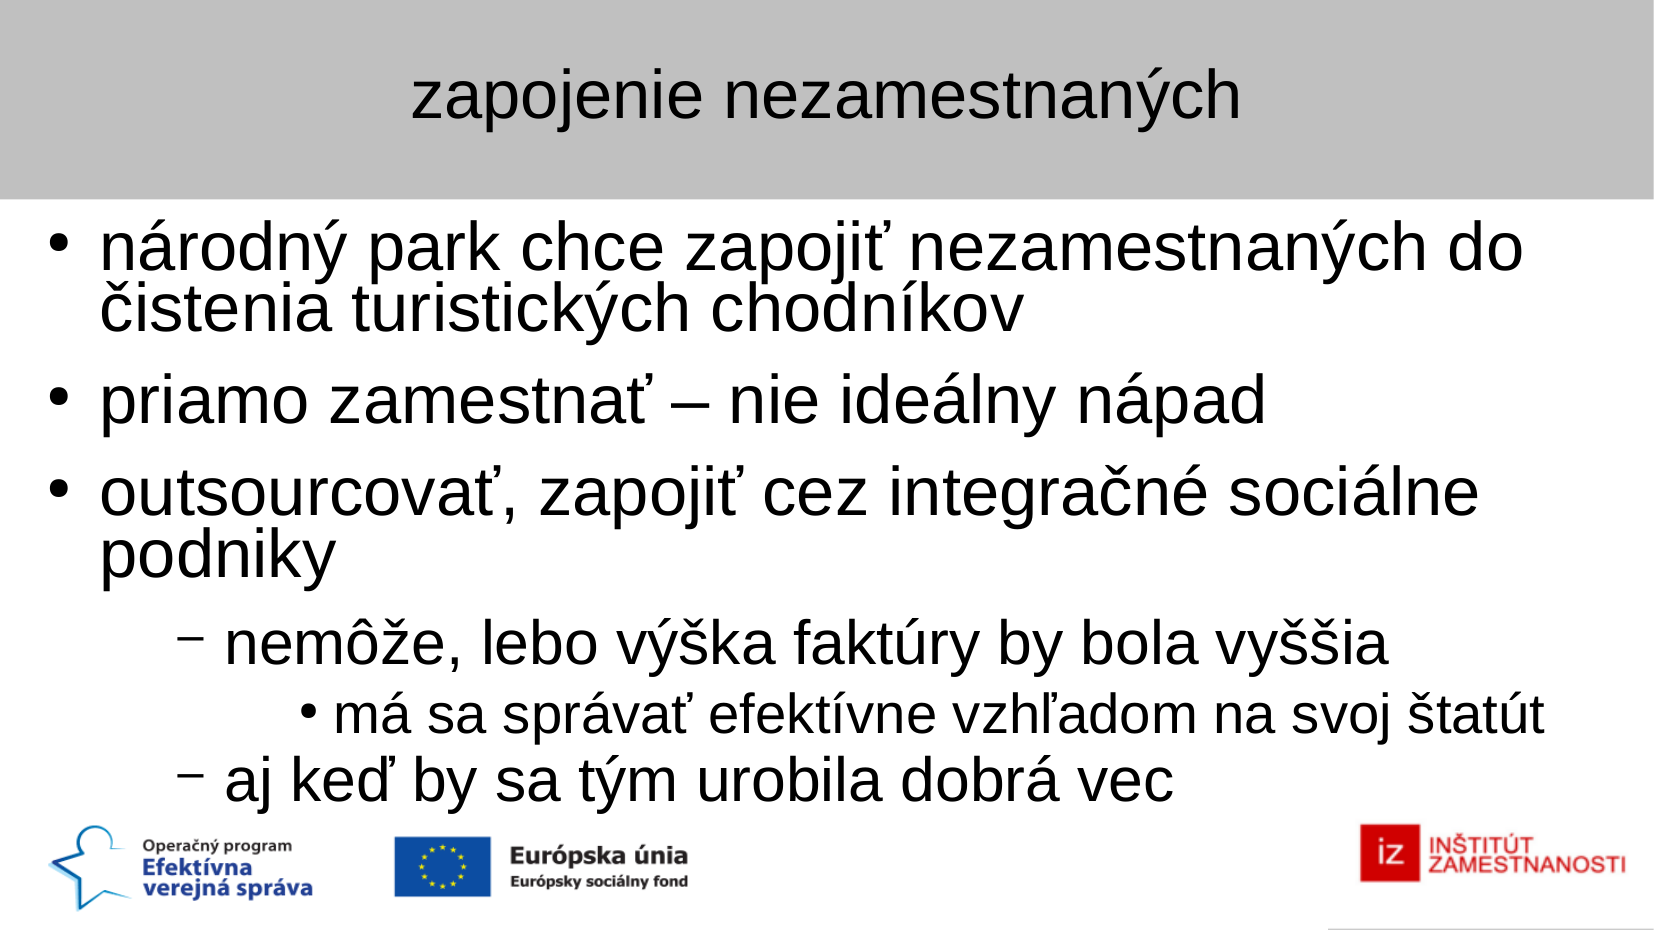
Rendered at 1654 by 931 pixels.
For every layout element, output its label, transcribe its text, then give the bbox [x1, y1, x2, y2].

picture [1328, 775, 1654, 931]
list národný park chce zapojiť nezamestnaných do čistenia turistických chodníkov priamo zamestnať – nie ideálny nápad outsourcovať, zapojiť cez integračné sociálne podniky nemôže, lebo výška faktúry by bola vyššia má sa správať efektívne vzhľadom na svoj štatút aj keď by sa tým urobila dobrá vec [29, 221, 1625, 864]
picture [29, 864, 709, 931]
title zapojenie nezamestnaných [88, 22, 1565, 178]
